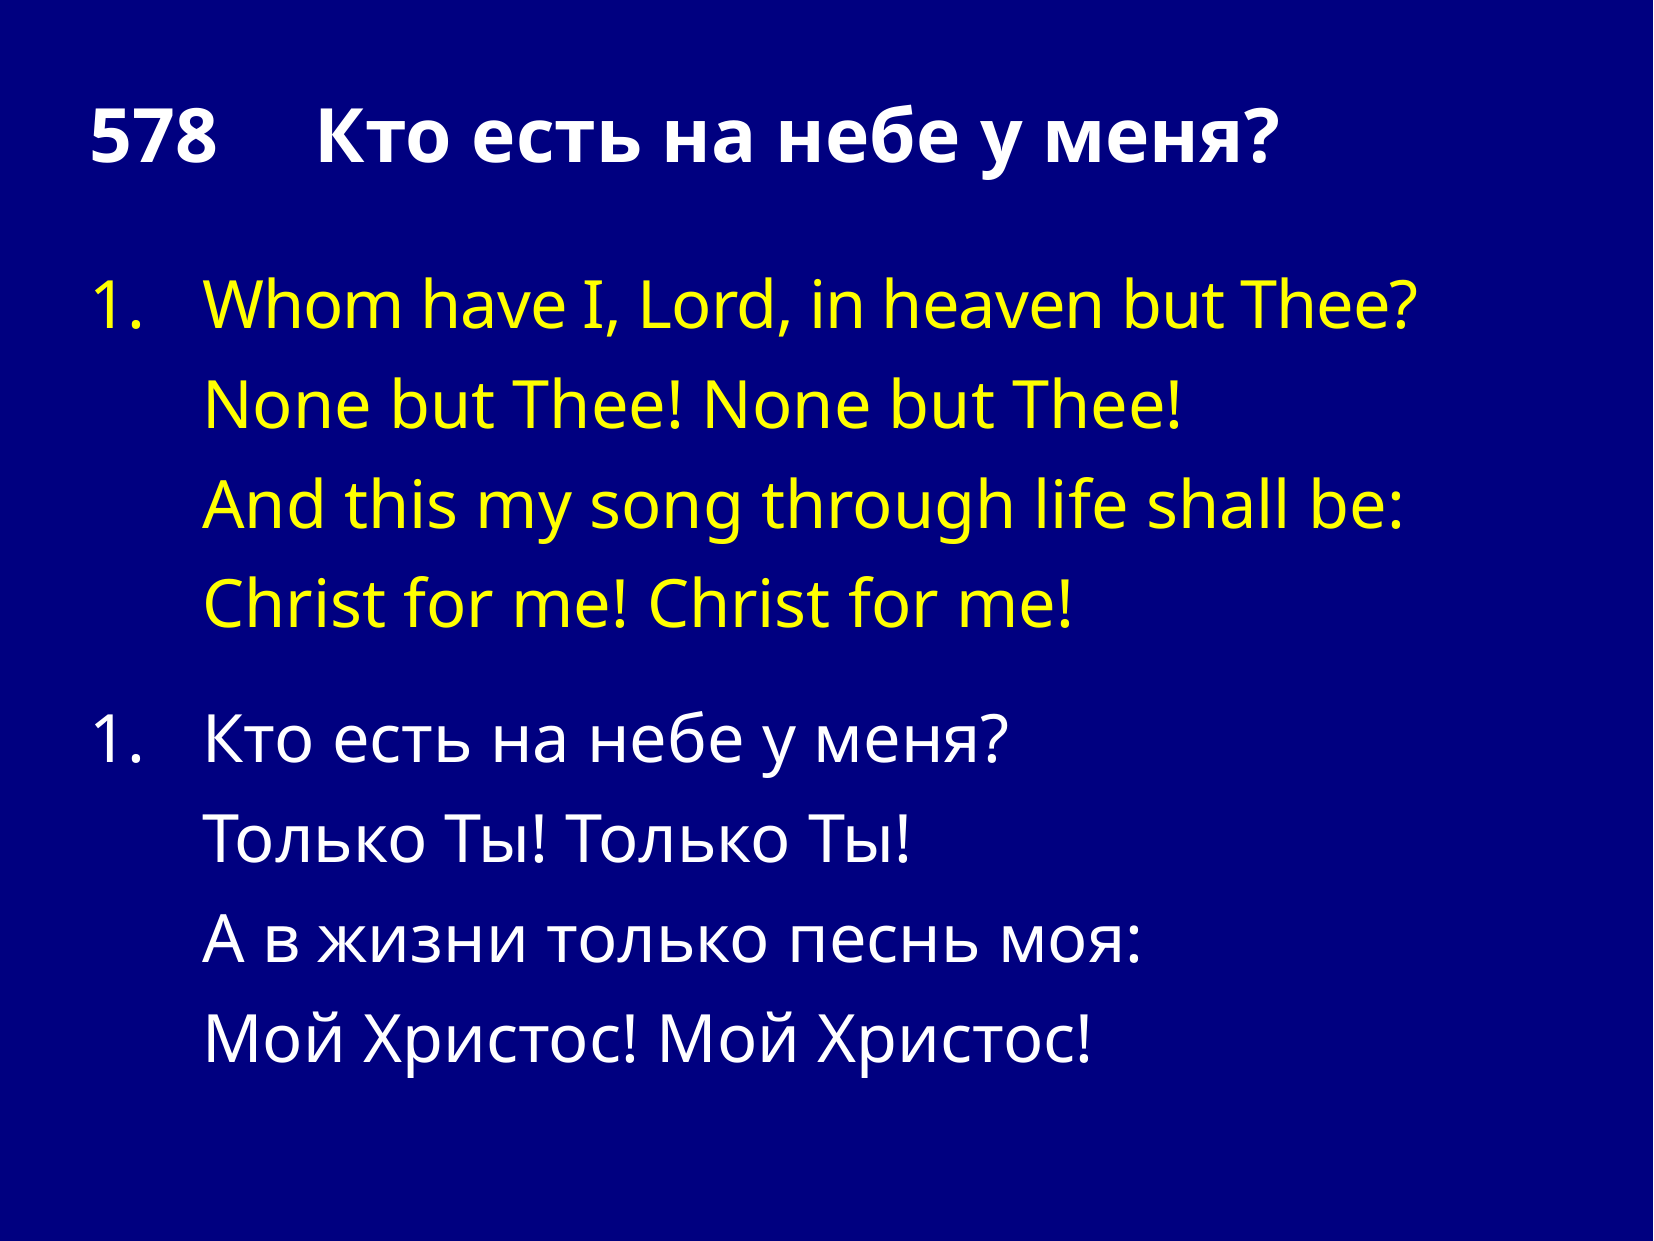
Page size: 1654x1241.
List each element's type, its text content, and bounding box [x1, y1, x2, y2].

text_box 1. Кто есть на небе у меня? Только Ты! Только Ты! А в жизни только песнь моя: Мой Христос! Мой Христос! [75, 675, 1576, 1163]
text_box 578 Кто есть на небе у меня? [75, 75, 1576, 188]
text_box 1. Whom have I, Lord, in heaven but Thee? None but Thee! None but Thee! And this my song through life shall be: Christ for me! Christ for me! [75, 150, 1653, 638]
